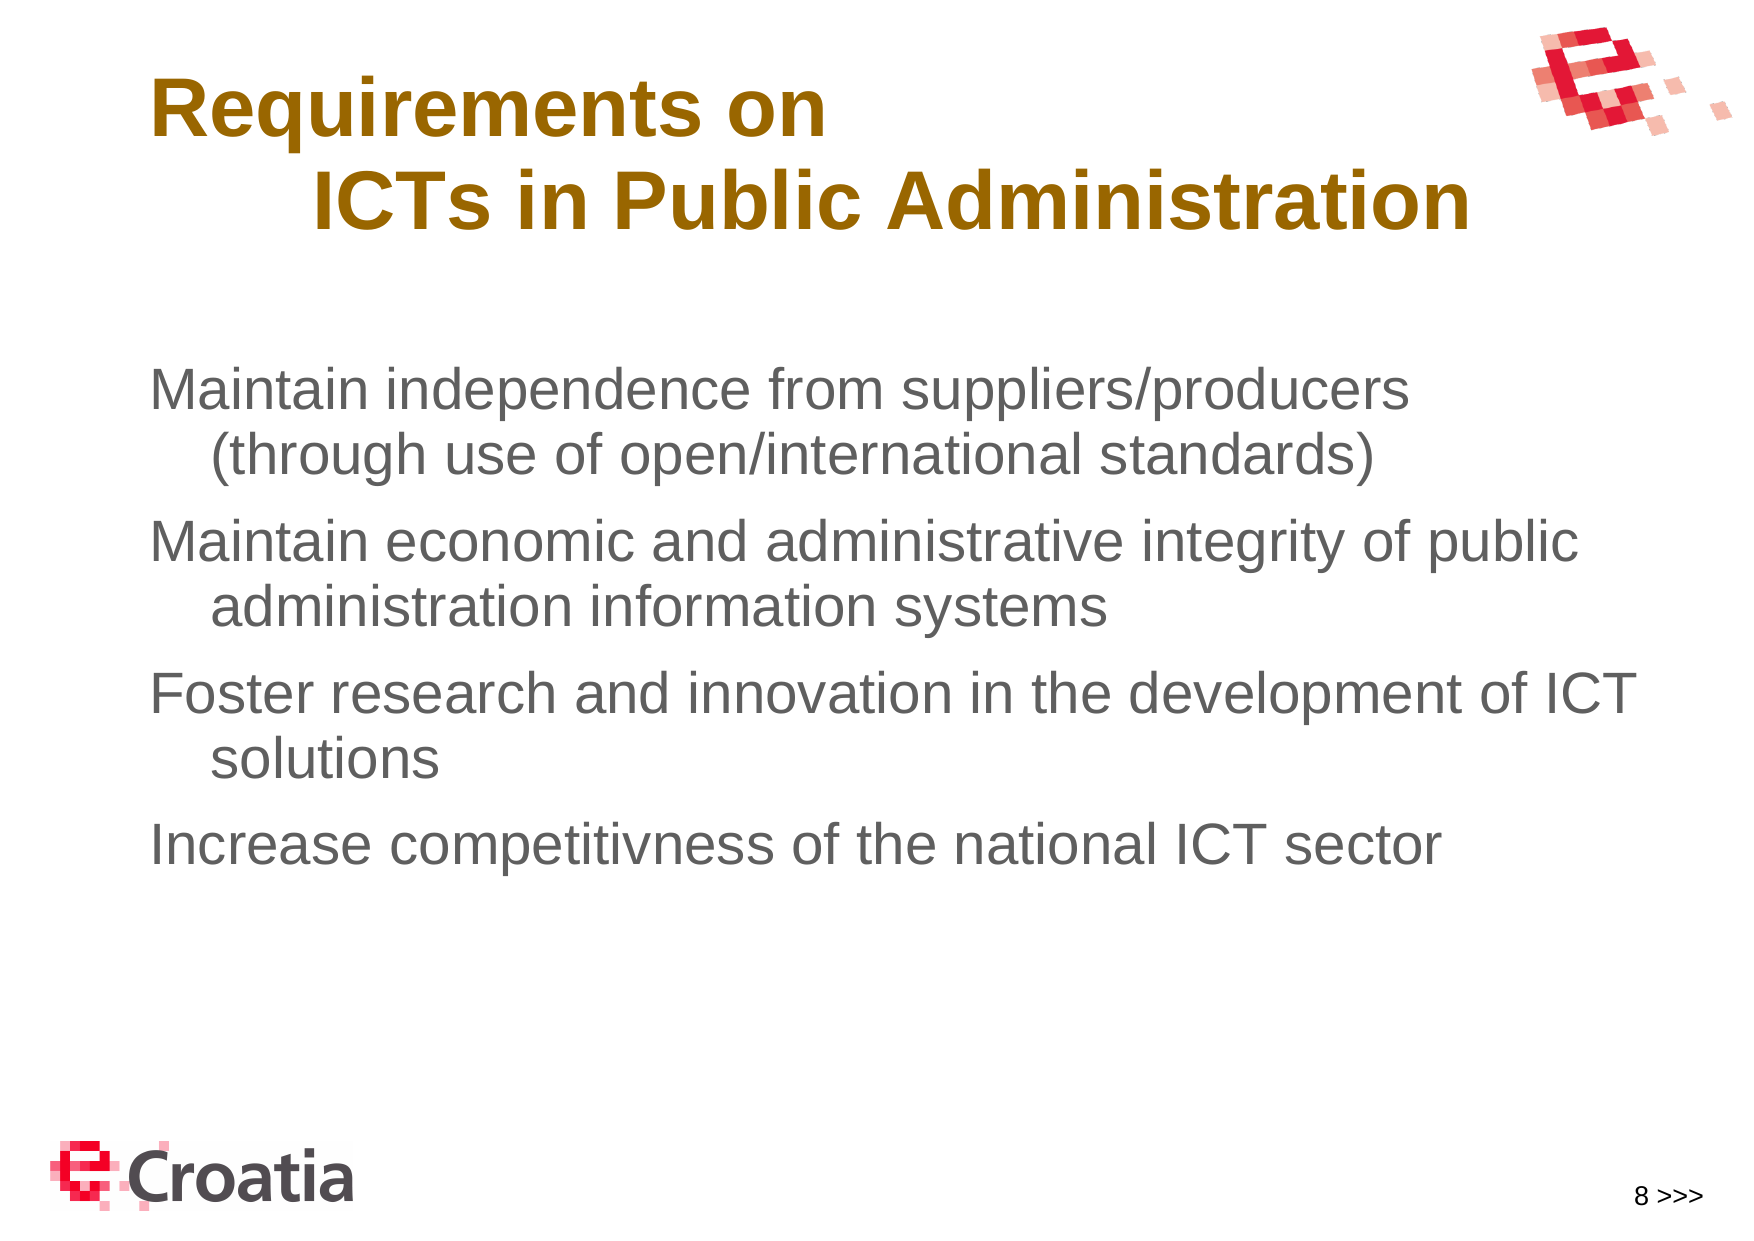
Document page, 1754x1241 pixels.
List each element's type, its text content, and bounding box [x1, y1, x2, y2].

picture [50, 1141, 353, 1211]
picture [1526, 23, 1736, 140]
title Requirements on ICTs in Public Administration [132, 53, 1504, 278]
list Maintain independence from suppliers/producers (through use of open/international standards) Maintain economic and administrative integrity of public administration information systems Foster research and innovation in the development of ICT solutions Increase competitivness of the national ICT sector [132, 348, 1657, 1070]
